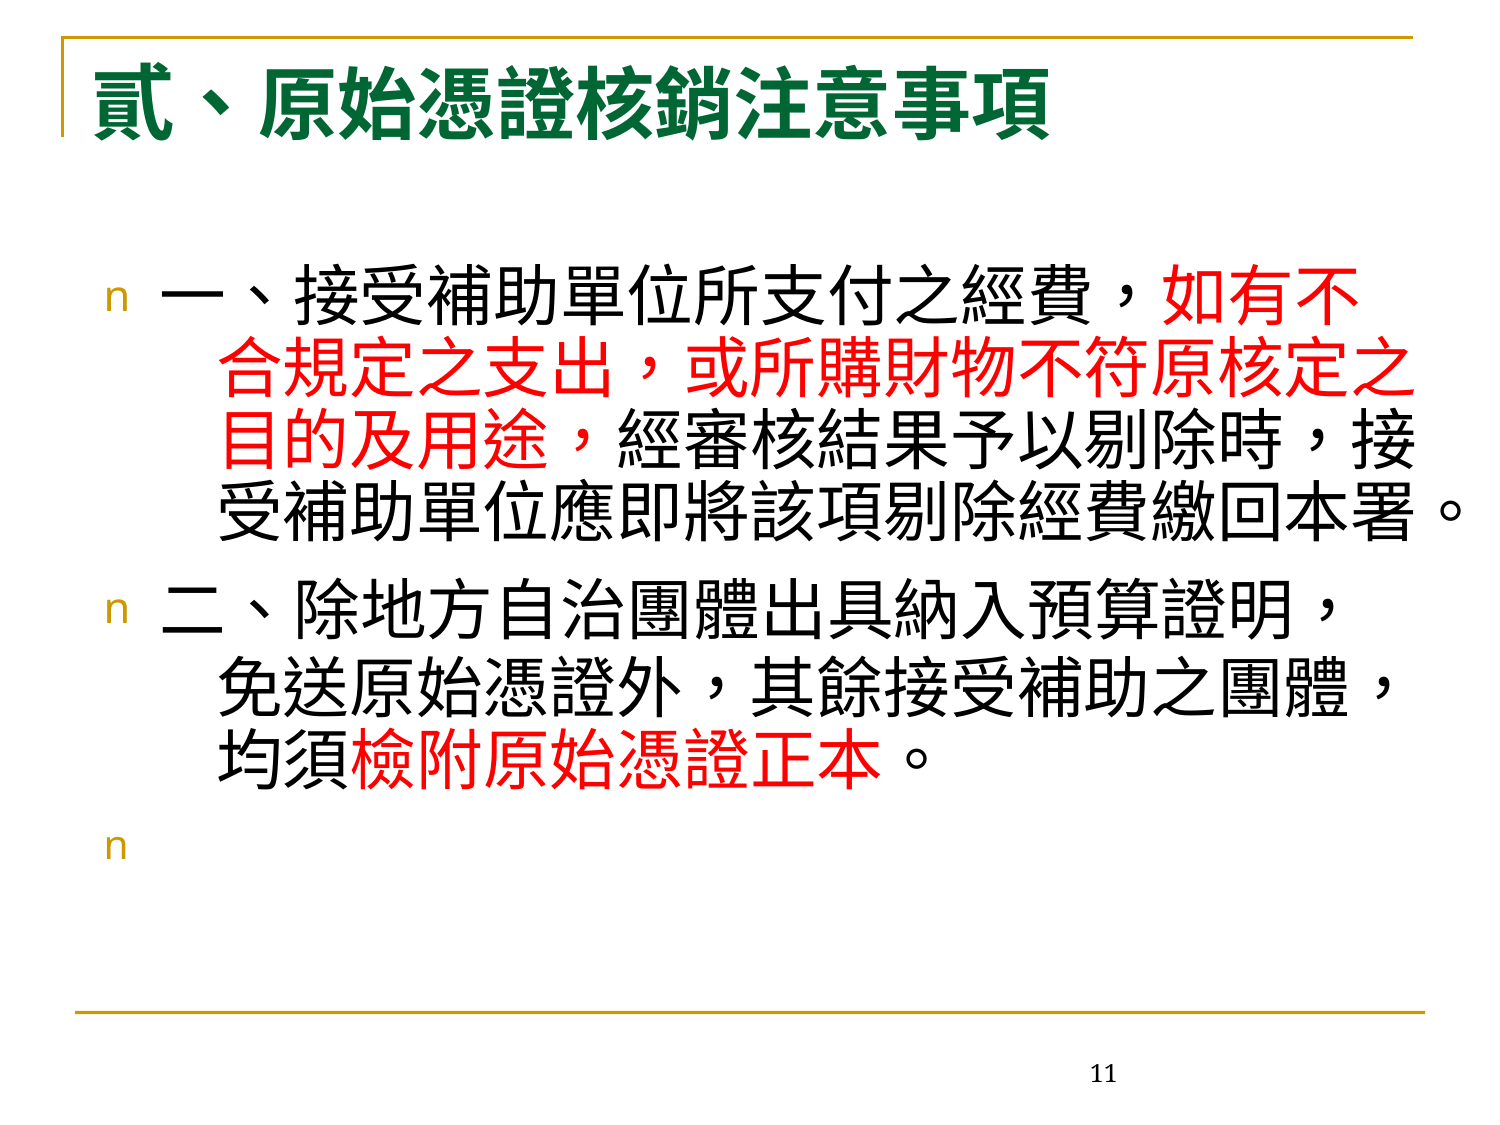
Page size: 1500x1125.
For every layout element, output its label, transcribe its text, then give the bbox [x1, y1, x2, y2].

text_box [1074, 1024, 1426, 1100]
title 貳、原始憑證核銷注意事項 [76, 42, 1427, 230]
list 一、接受補助單位所支付之經費，如有不合規定之支出，或所購財物不符原核定之目的及用途，經審核結果予以剔除時，接受補助單位應即將該項剔除經費繳回本署。 二、除地方自治團體出具納入預算證明，免送原始憑證外，其餘接受補助之團體，均須檢附原始憑證正本。 [88, 255, 1439, 1035]
